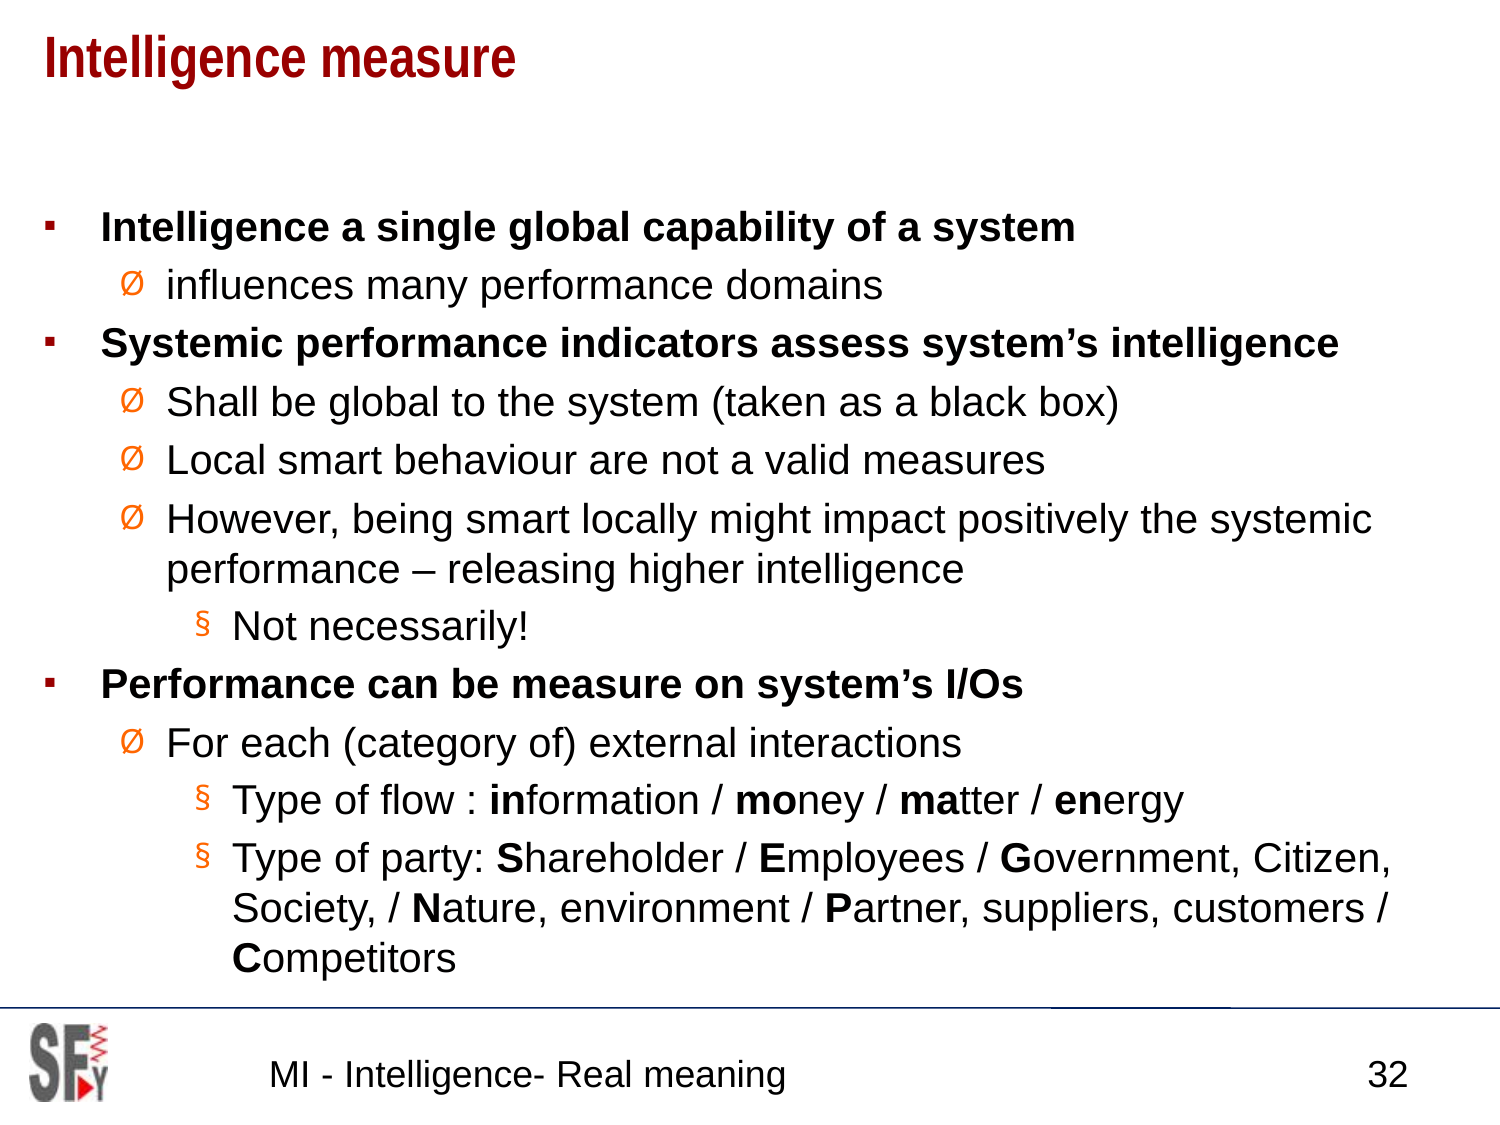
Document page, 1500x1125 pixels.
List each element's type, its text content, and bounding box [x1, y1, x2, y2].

title Intelligence measure [29, 12, 1471, 138]
slide_number <numéro> [1352, 1034, 1490, 1103]
picture [29, 1023, 108, 1102]
list Intelligence a single global capability of a system influences many performance domains Systemic performance indicators assess system’s intelligence Shall be global to the system (taken as a black box) Local smart behaviour are not a valid measures However, being smart locally might impact positively the systemic performance – releasing higher intelligence Not necessarily! Performance can be measure on system’s I/Os For each (category of) external interactions Type of flow : information / money / matter / energy Type of party: Shareholder / Employees / Government, Citizen, Society, / Nature, environment / Partner, suppliers, customers / Competitors [29, 184, 1471, 988]
footer MI - Intelligence- Real meaning [253, 1034, 1336, 1103]
